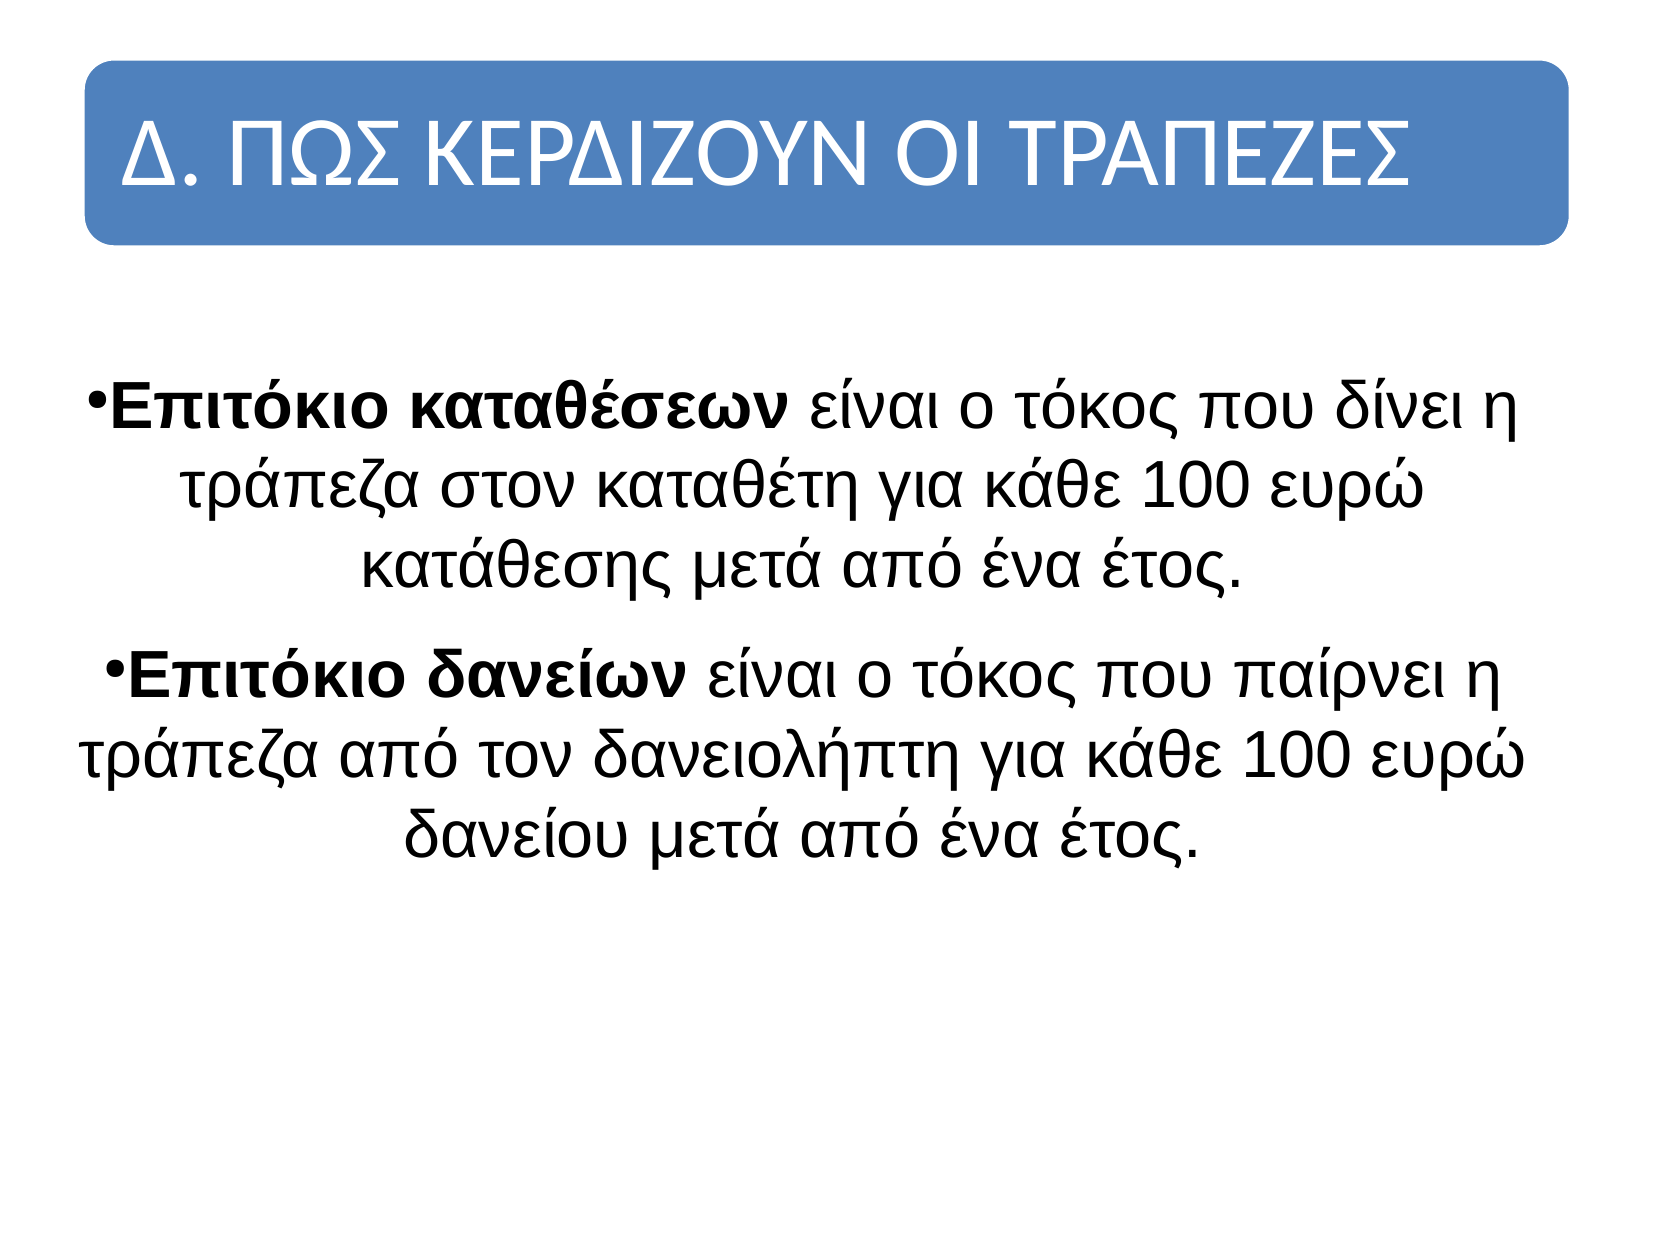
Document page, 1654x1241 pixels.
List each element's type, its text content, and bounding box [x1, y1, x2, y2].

text_box Δ. ΠΩΣ ΚΕΡΔΙΖΟΥΝ ΟΙ ΤΡΑΠΕΖΕΣ [82, 58, 1571, 248]
subtitle Επιτόκιο καταθέσεων είναι ο τόκος που δίνει η τράπεζα στον καταθέτη για κάθε 100 ευρώ κατάθεσης μετά από ένα έτος. Επιτόκιο δανείων είναι ο τόκος που παίρνει η τράπεζα από τον δανειολήπτη για κάθε 100 ευρώ δανείου μετά από ένα έτος. [59, 358, 1548, 874]
